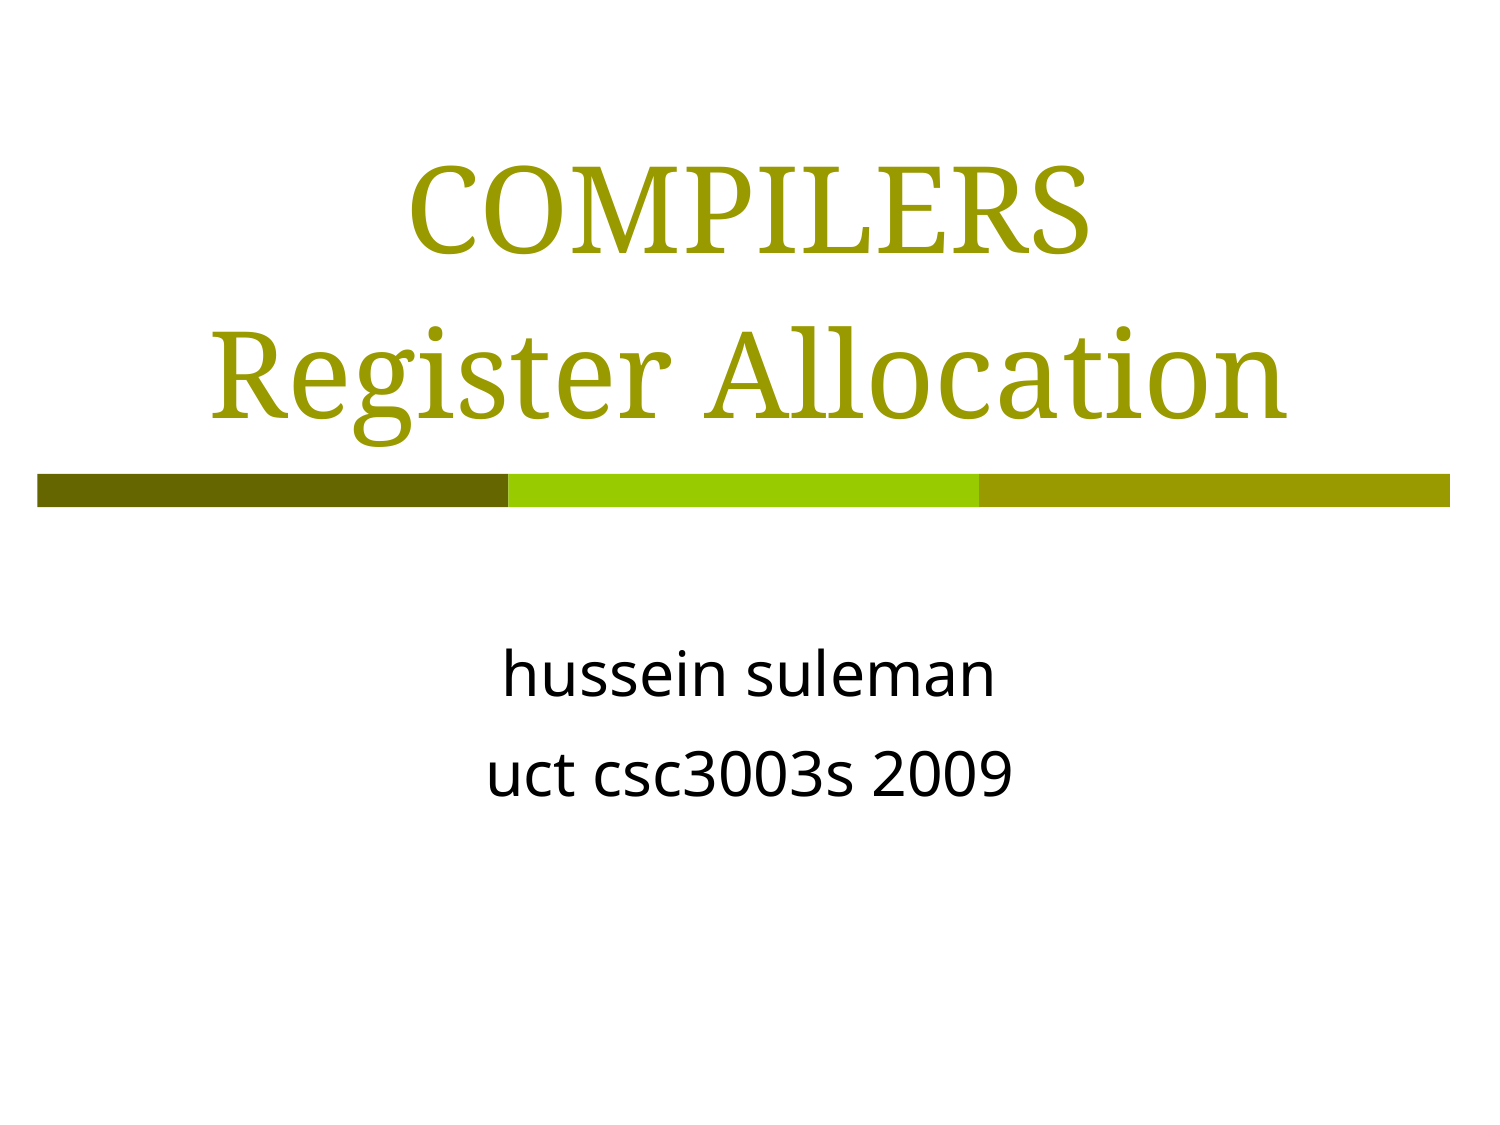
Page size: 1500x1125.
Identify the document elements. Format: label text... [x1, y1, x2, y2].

title COMPILERS Register Allocation [112, 112, 1388, 462]
subtitle hussein suleman uct csc3003s 2009 [225, 621, 1276, 899]
